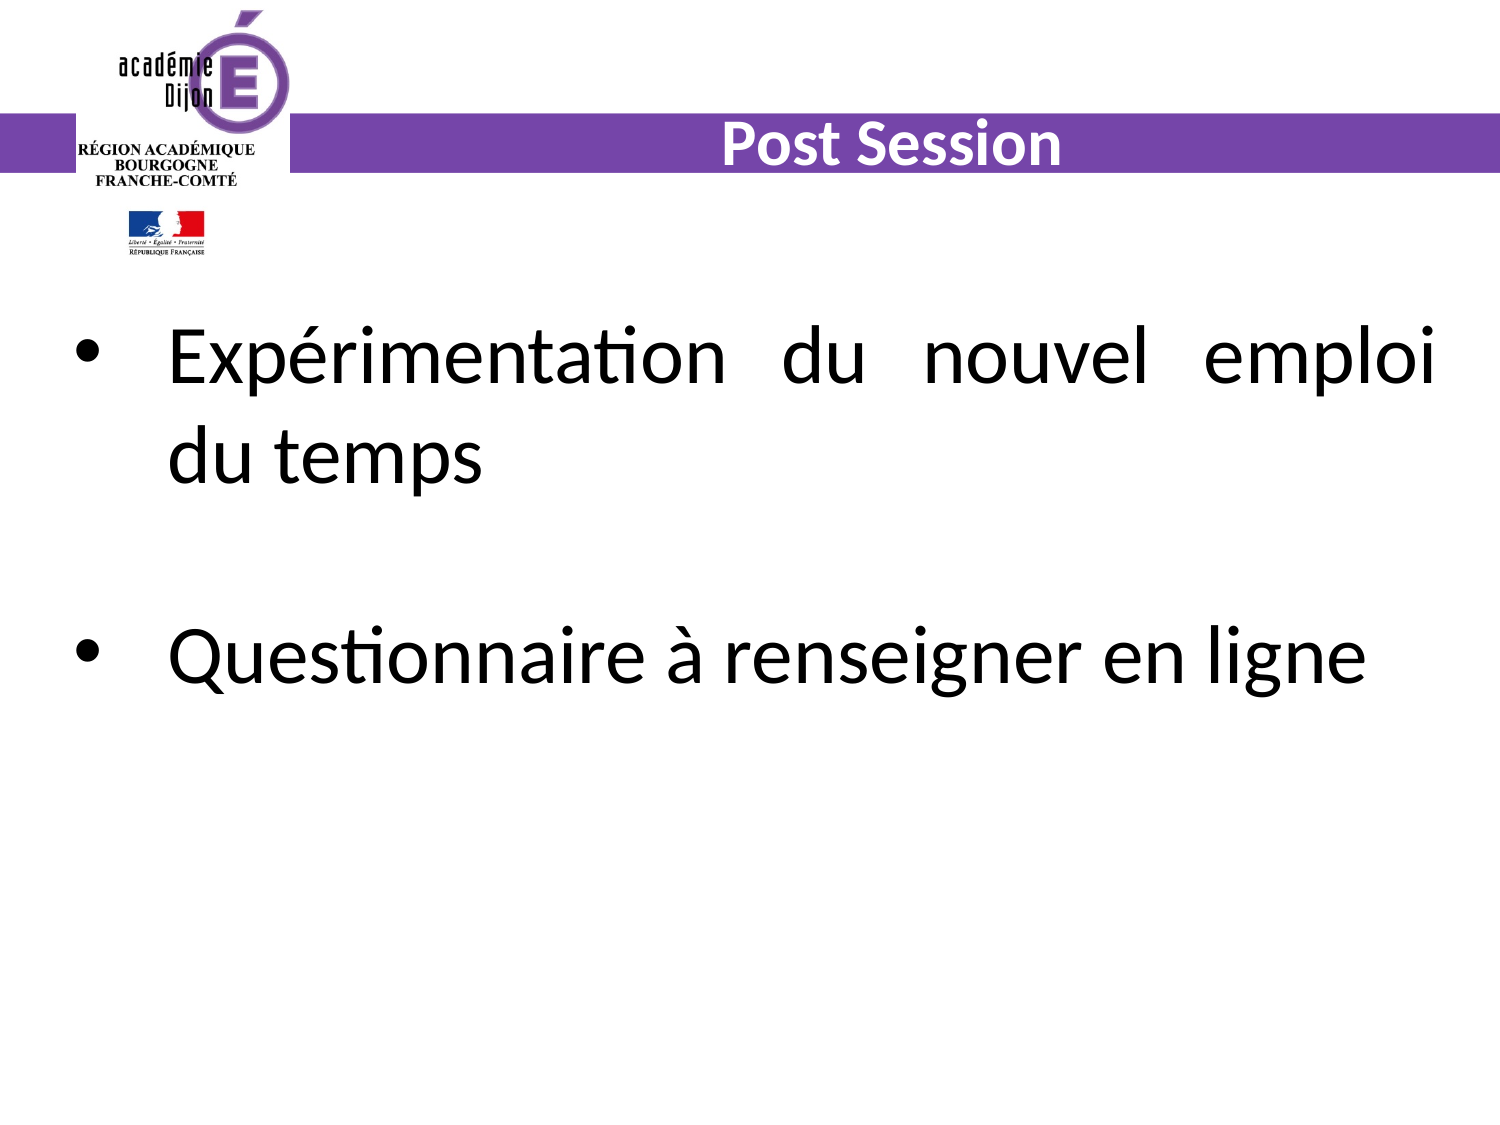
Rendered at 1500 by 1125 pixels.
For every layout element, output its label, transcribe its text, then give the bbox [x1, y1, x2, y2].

title Post Session [360, 45, 1425, 233]
picture [76, 8, 290, 256]
text_box Expérimentation du nouvel emploi du temps Questionnaire à renseigner en ligne [58, 292, 1454, 808]
